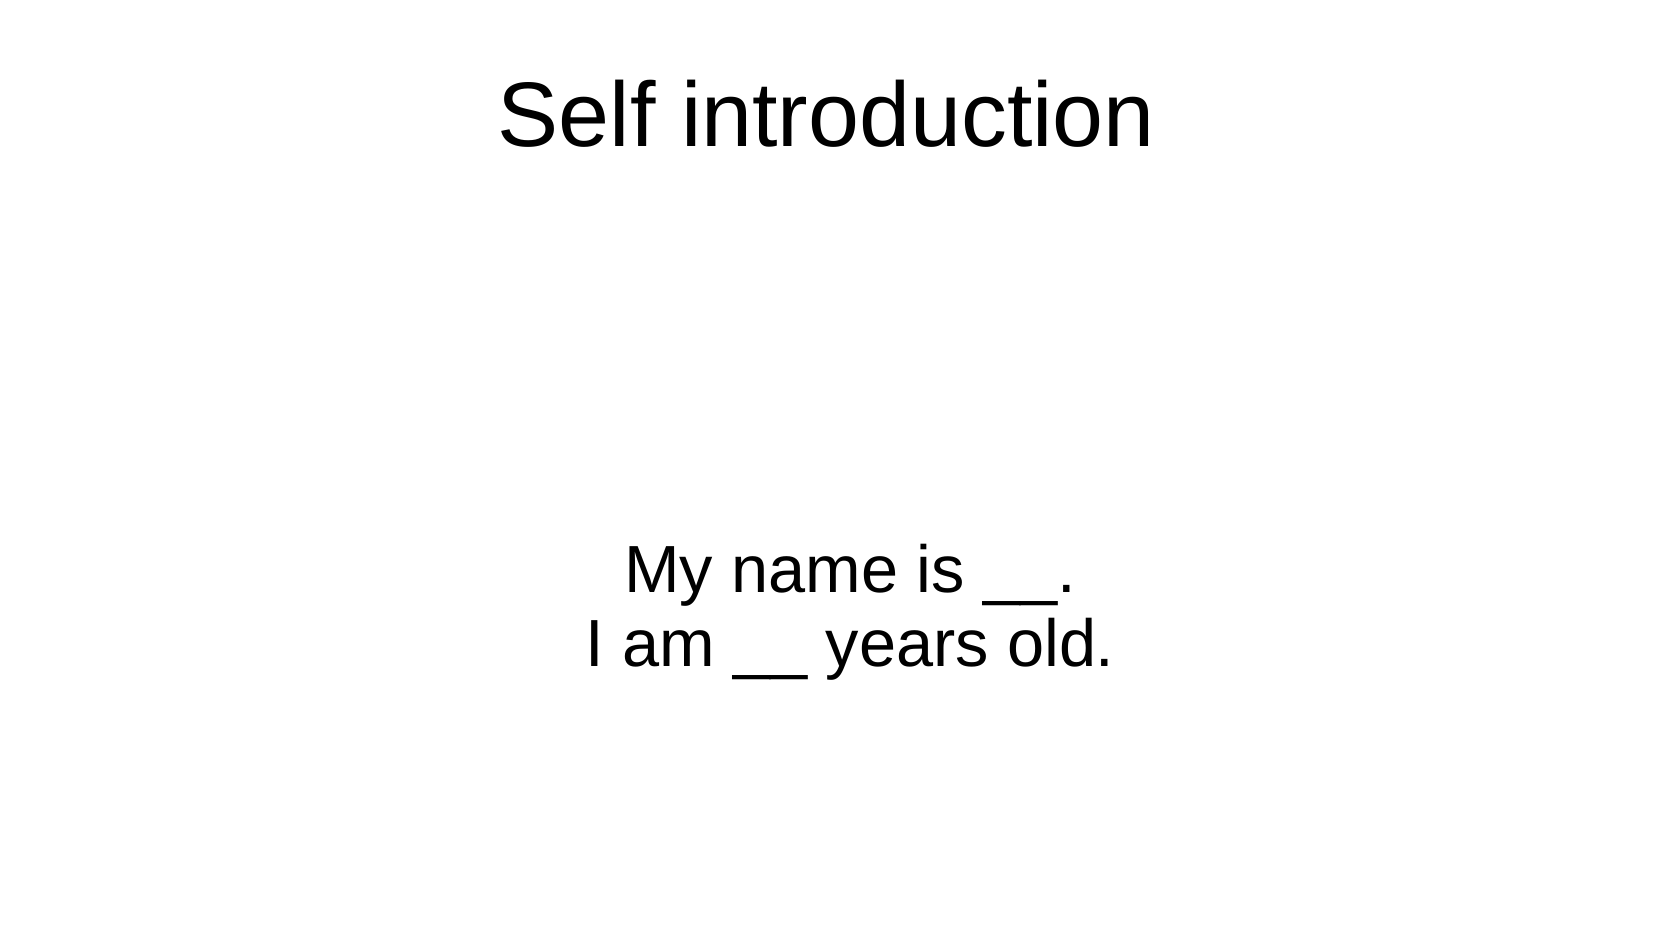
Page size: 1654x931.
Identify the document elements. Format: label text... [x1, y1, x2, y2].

title Self introduction [82, 37, 1571, 193]
subtitle My name is __. I am __ years old. [106, 401, 1595, 886]
